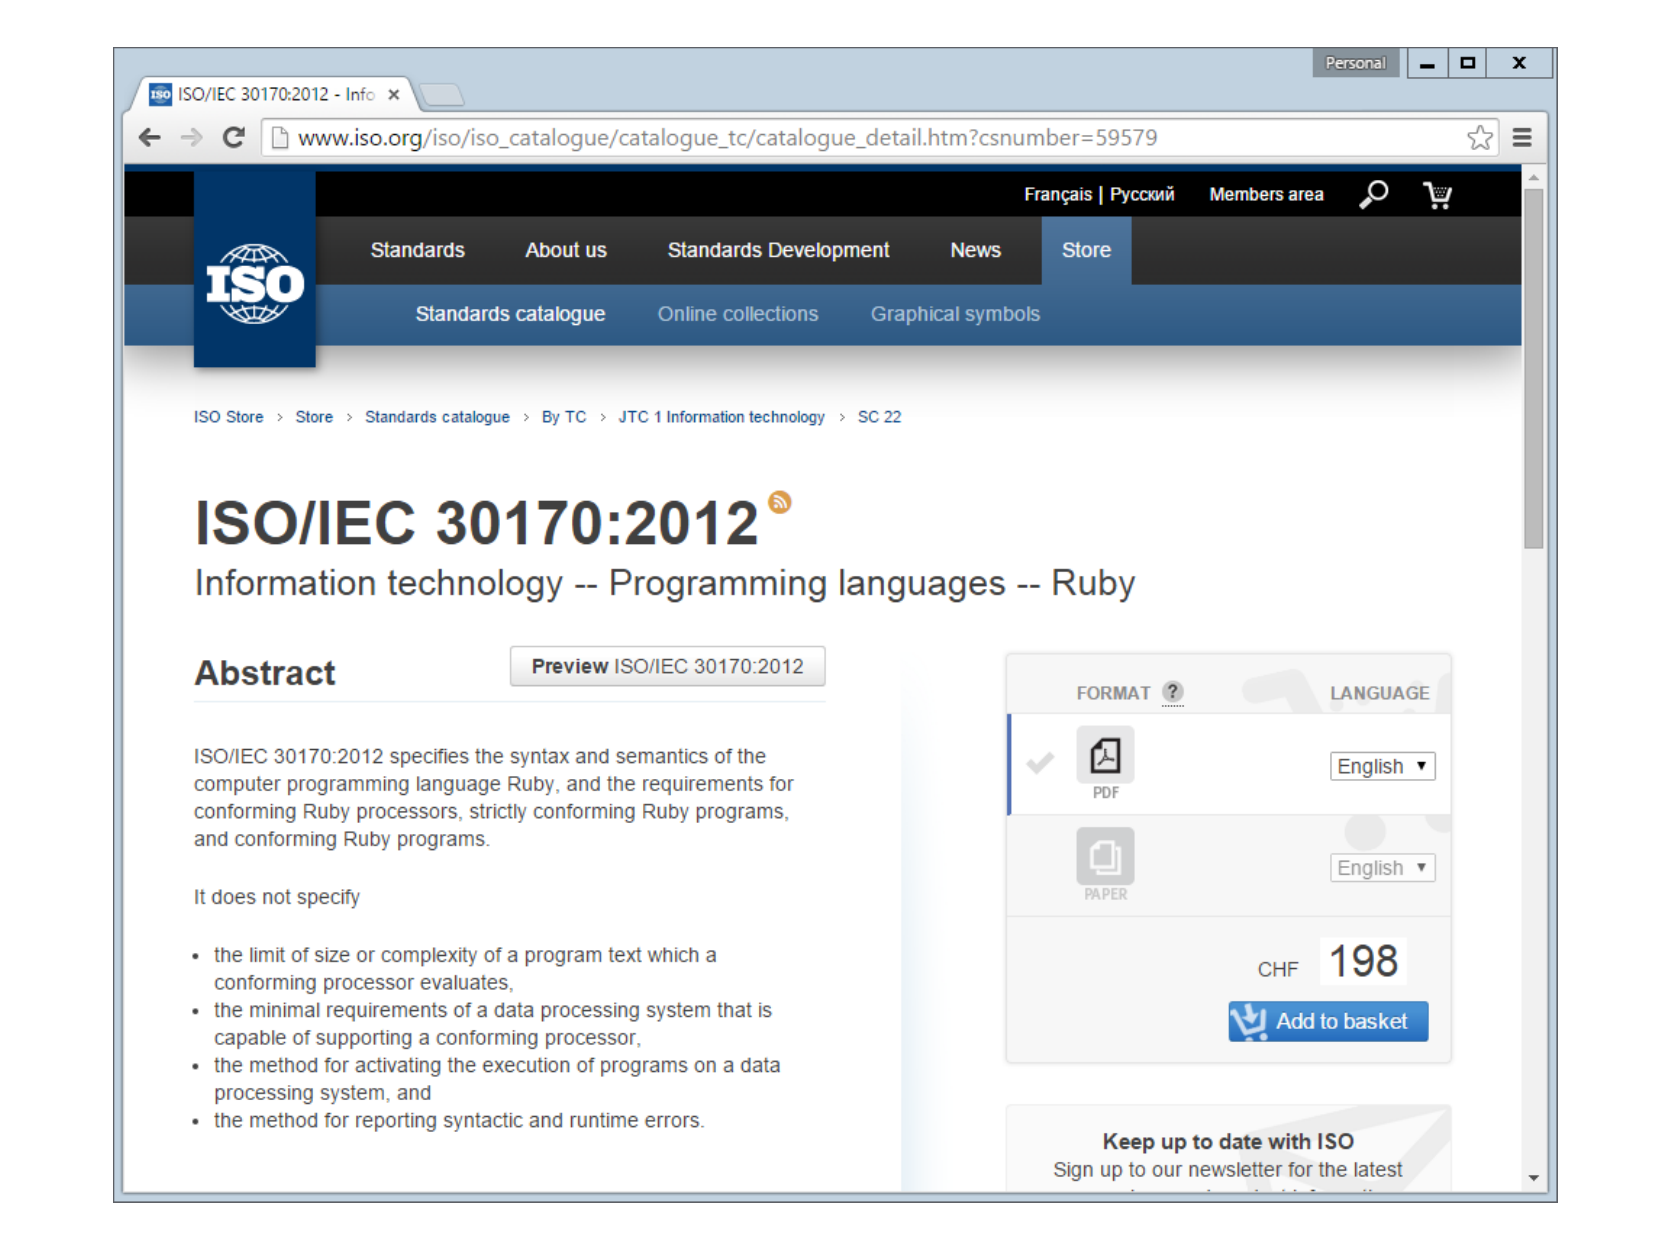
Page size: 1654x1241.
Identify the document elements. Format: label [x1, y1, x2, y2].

picture [113, 47, 1558, 1203]
